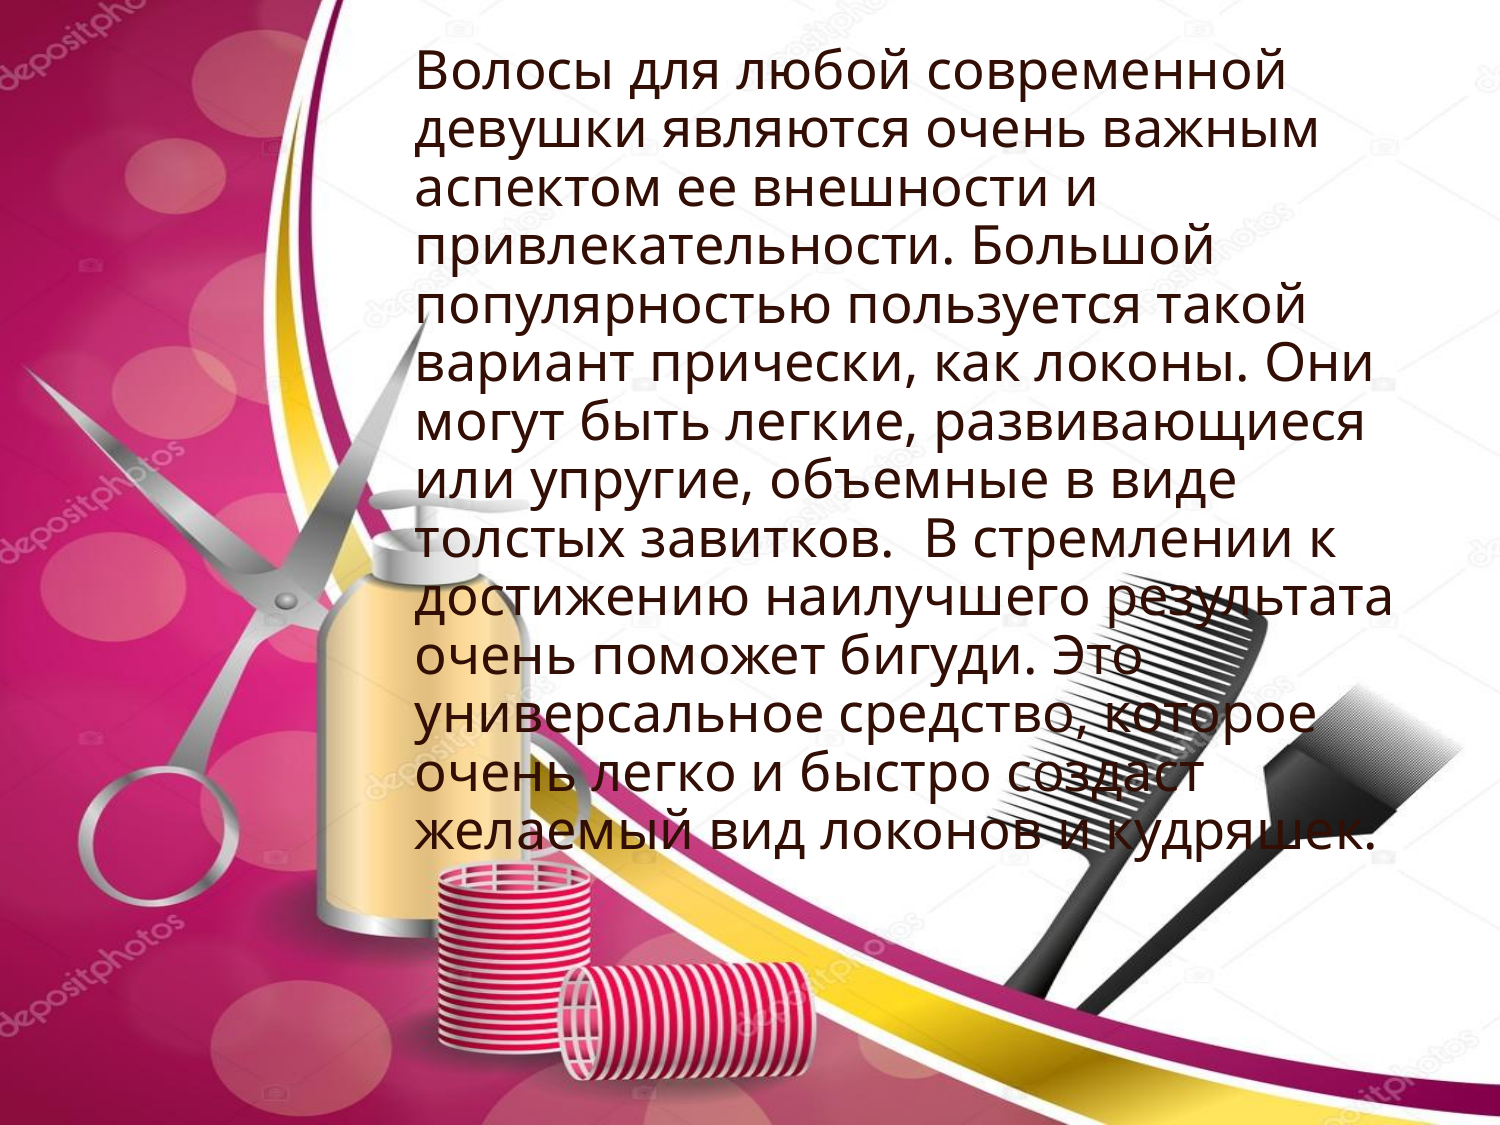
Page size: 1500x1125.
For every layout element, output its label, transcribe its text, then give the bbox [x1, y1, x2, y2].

picture [0, 0, 1500, 1125]
subtitle Волосы для любой современной девушки являются очень важным аспектом ее внешности и привлекательности. Большой популярностью пользуется такой вариант прически, как локоны. Они могут быть легкие, развивающиеся или упругие, объемные в виде толстых завитков. В стремлении к достижению наилучшего результата очень поможет бигуди. Это универсальное средство, которое очень легко и быстро создаст желаемый вид локонов и кудряшек. [395, 42, 1450, 764]
